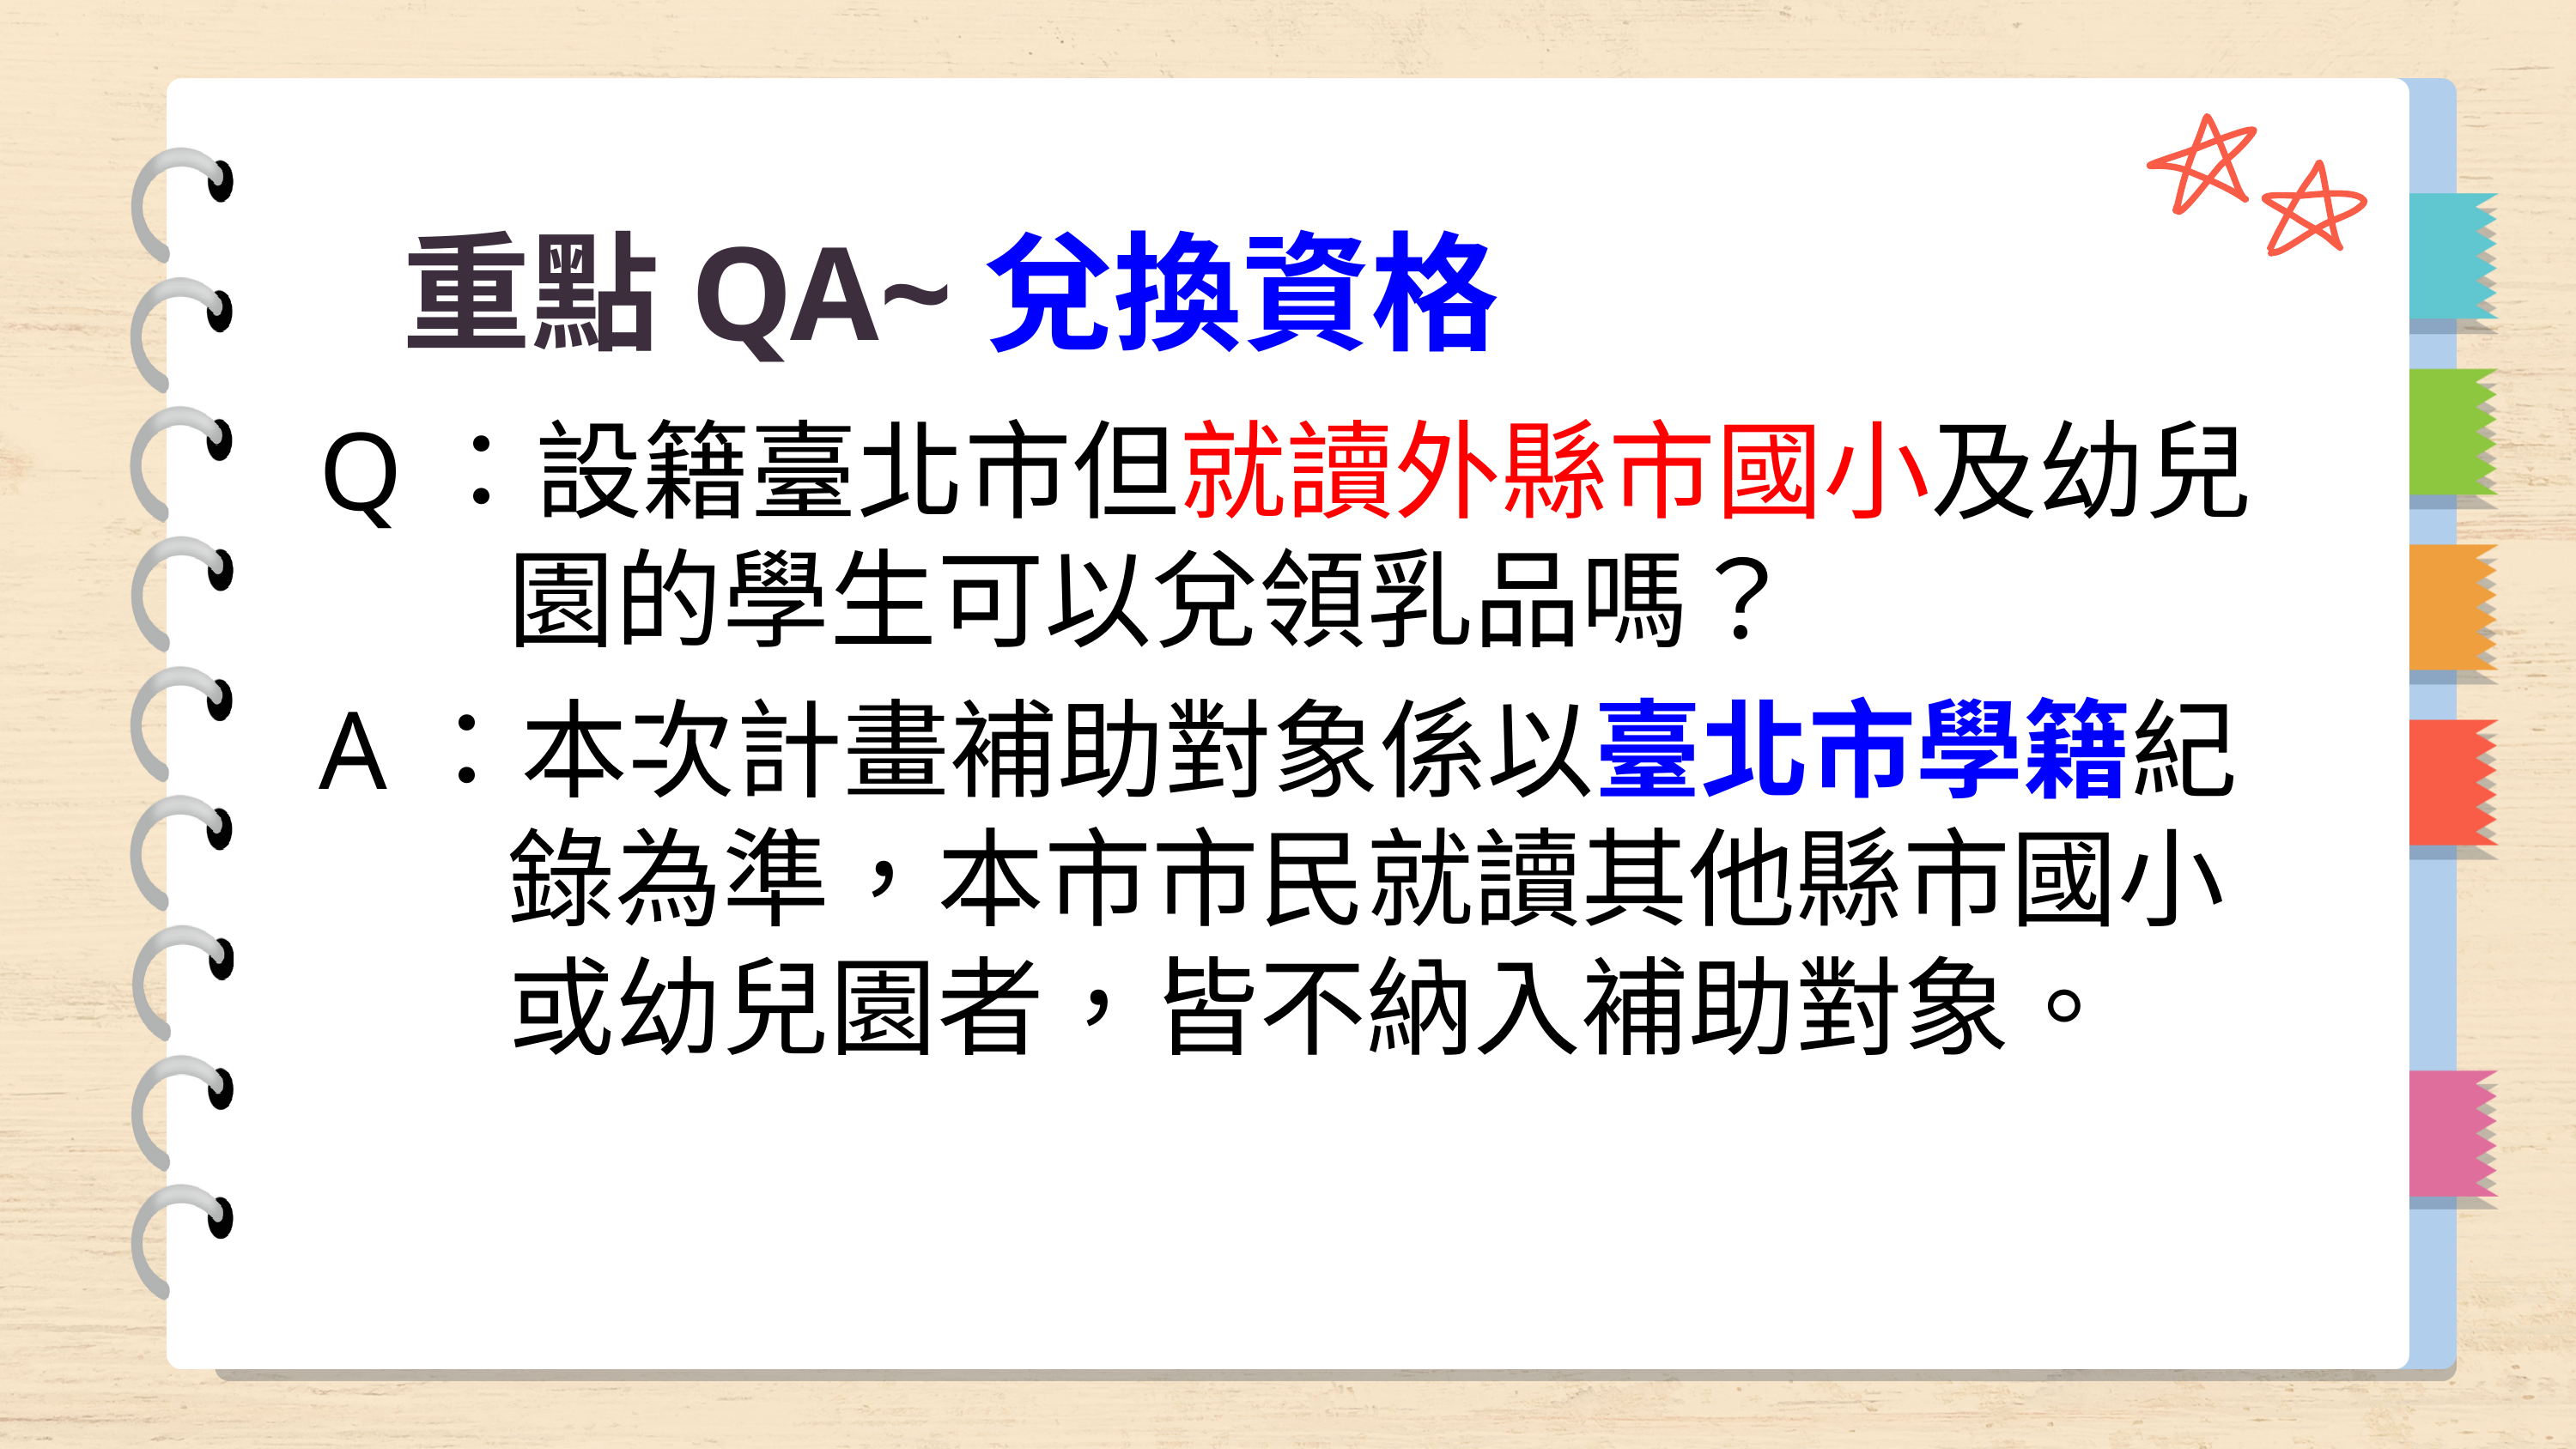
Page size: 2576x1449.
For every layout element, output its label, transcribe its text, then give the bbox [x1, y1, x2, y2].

text_box [130, 148, 234, 1301]
text_box Q：設籍臺北市但就讀外縣市國小及幼兒園的學生可以兌領乳品嗎？ A：本次計畫補助對象係以臺北市學籍紀錄為準，本市市民就讀其他縣市國小或幼兒園者，皆不納入補助對象。 [306, 397, 2298, 1104]
text_box [2146, 112, 2368, 258]
text_box 重點QA~兌換資格 [402, 211, 1600, 368]
